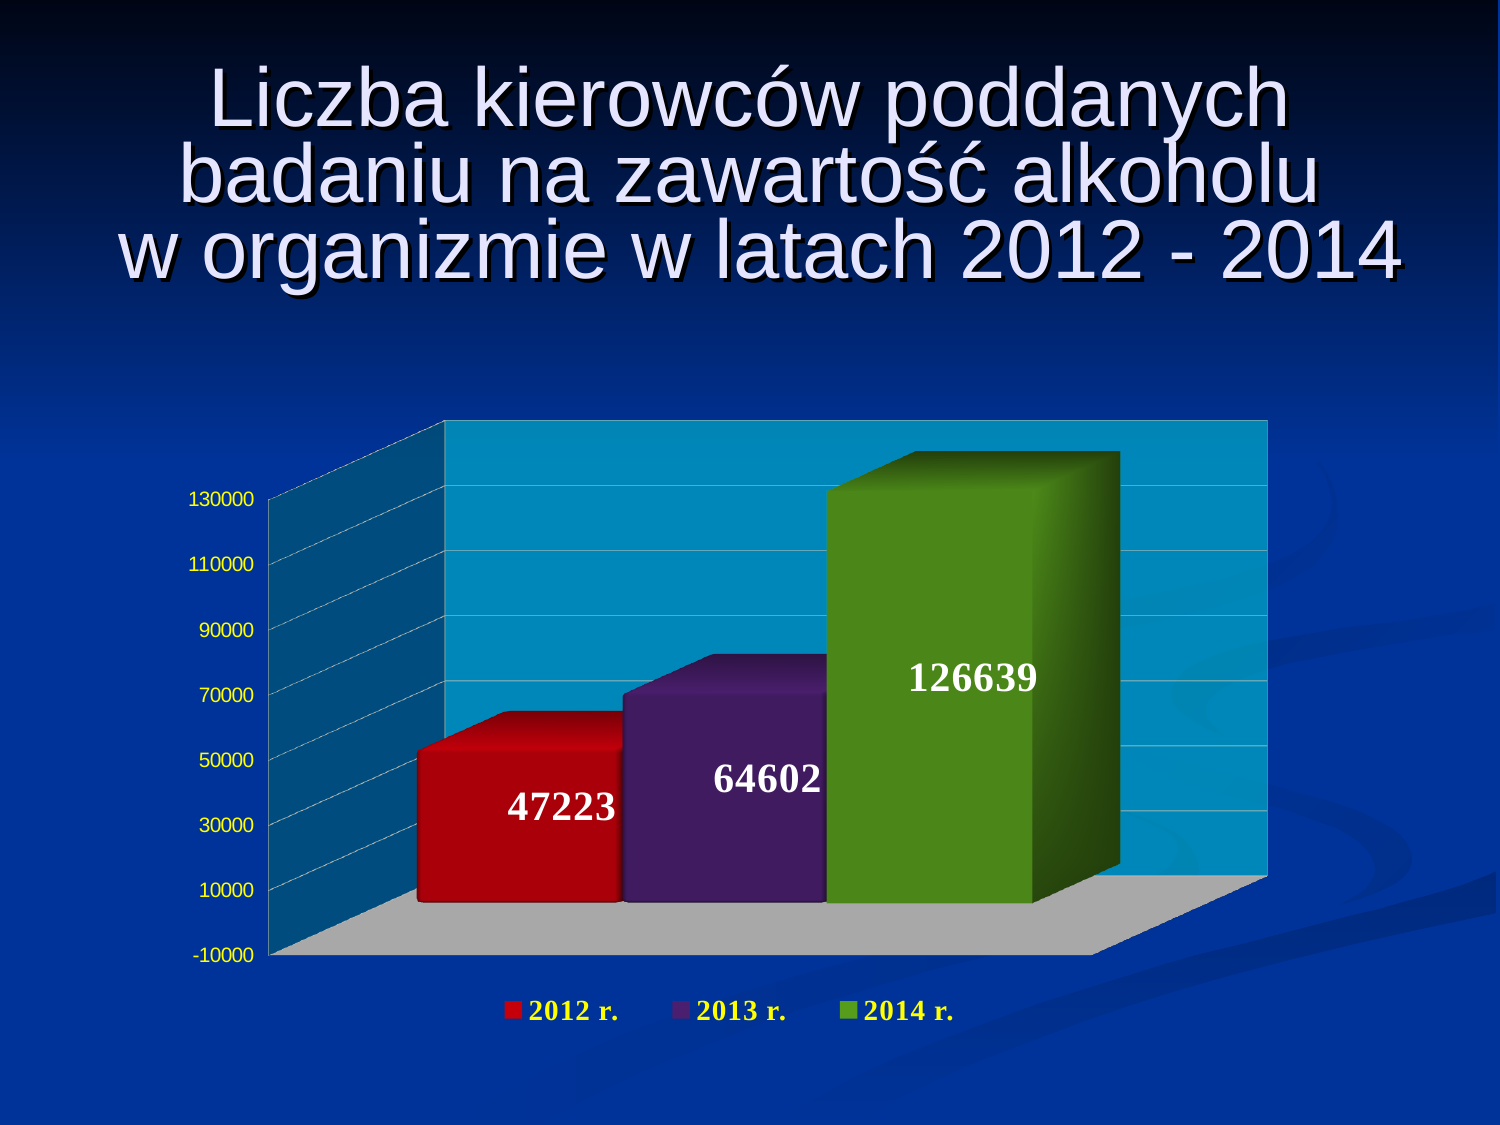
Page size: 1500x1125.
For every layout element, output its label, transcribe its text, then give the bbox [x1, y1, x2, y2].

chart [183, 401, 1317, 1083]
title Liczba kierowców poddanych badaniu na zawartość alkoholu w organizmie w latach 2012 - 2014 [76, 58, 1424, 302]
